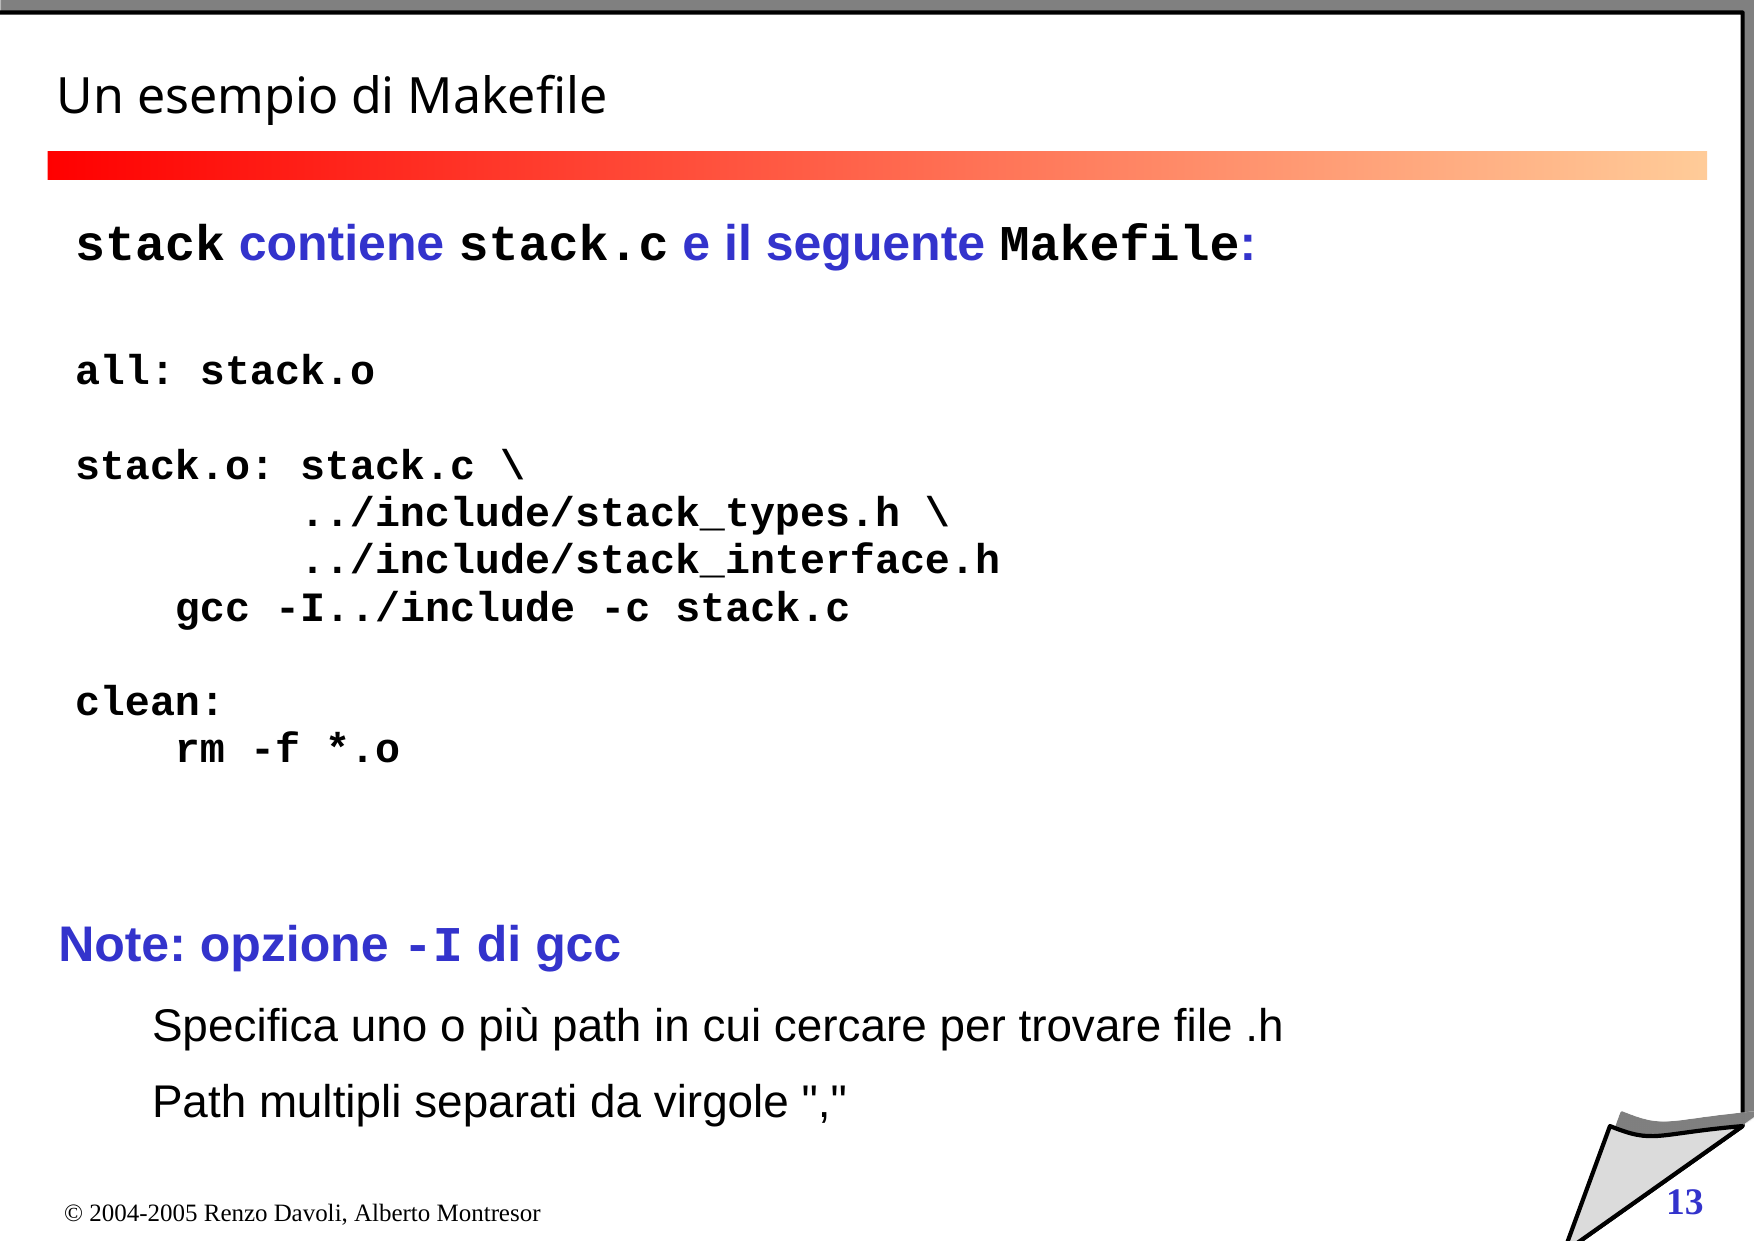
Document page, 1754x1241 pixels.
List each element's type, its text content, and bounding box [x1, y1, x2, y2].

list stack contiene stack.c e il seguente Makefile: all: stack.o stack.o: stack.c \ ../include/stack_types.h \ ../include/stack_interface.h gcc -I../include -c stack.c clean: rm -f *.o [58, 206, 1696, 845]
list Note: opzione -I di gcc Specifica uno o più path in cui cercare per trovare file .h Path multipli separati da virgole "," [58, 916, 1696, 1162]
title Un esempio di Makefile [40, 40, 1714, 153]
